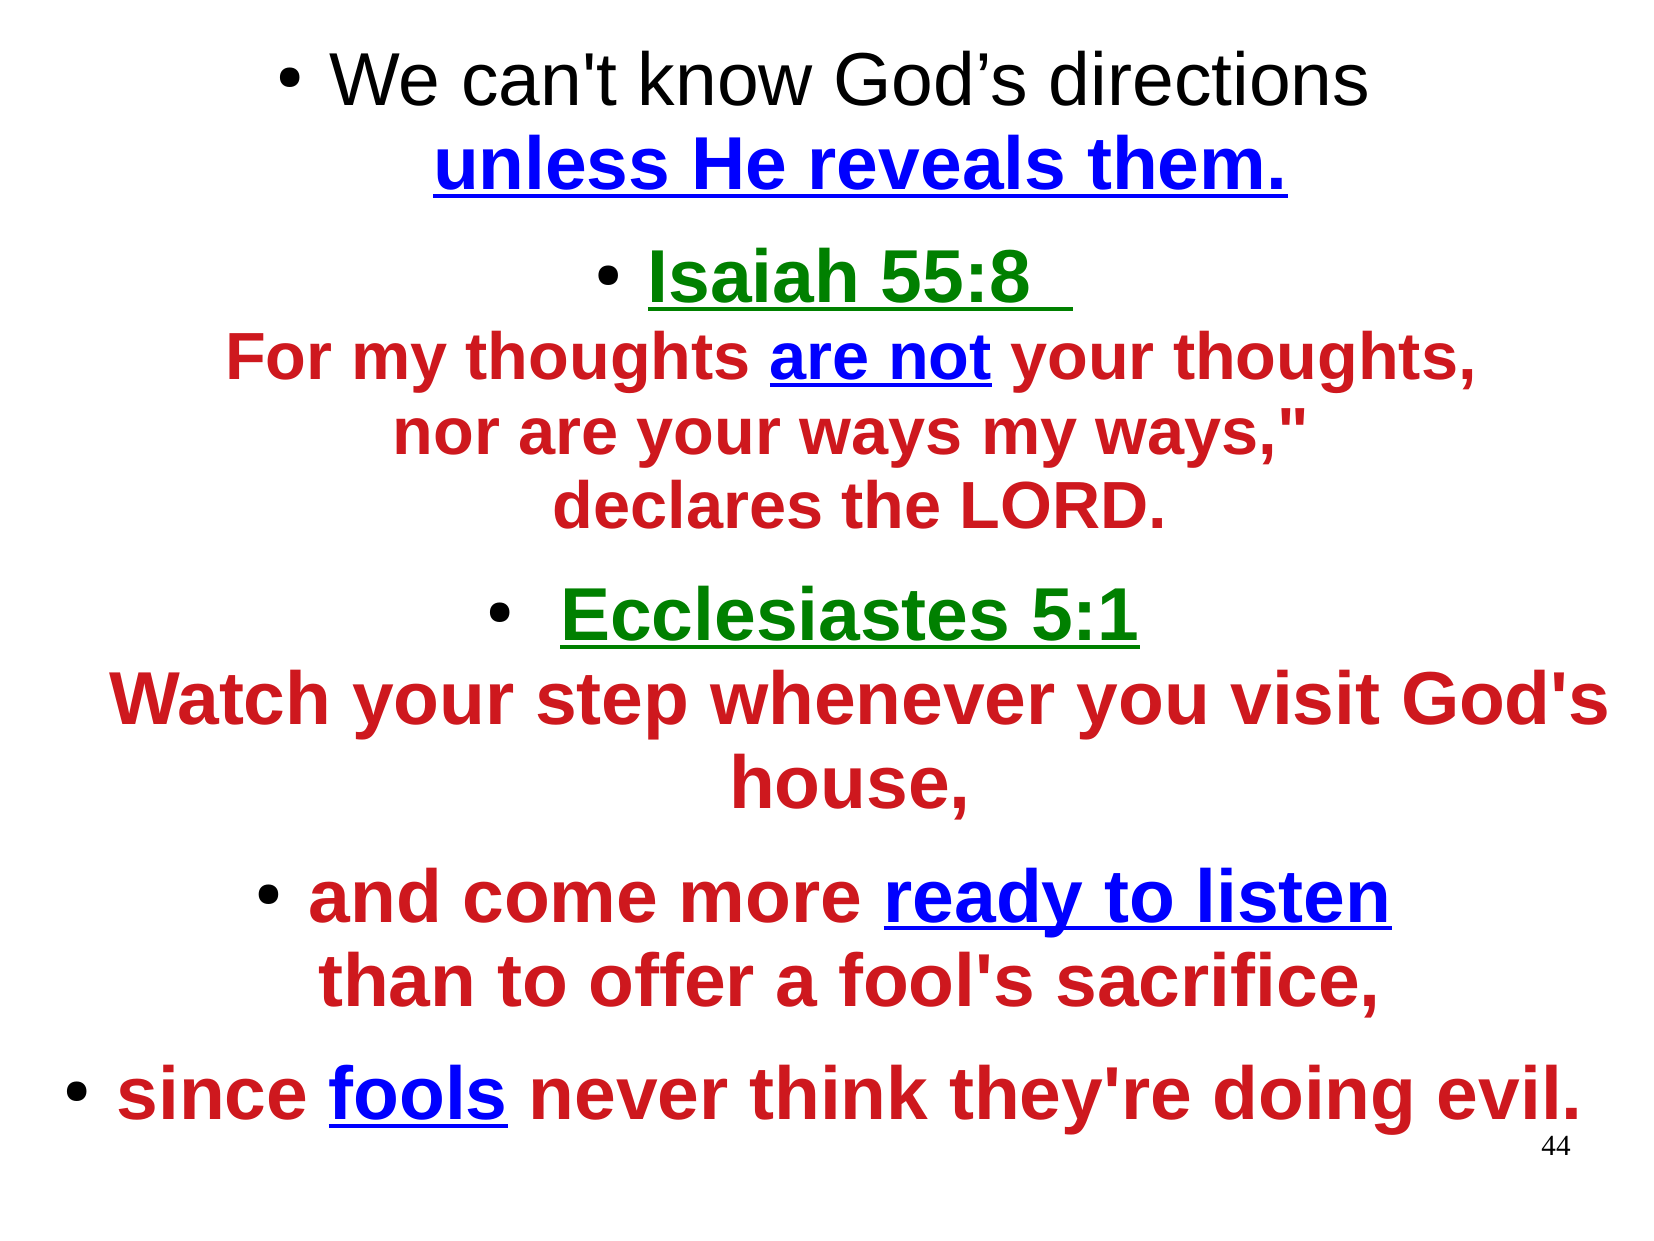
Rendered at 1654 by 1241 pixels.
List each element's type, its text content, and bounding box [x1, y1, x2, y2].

list We can't know God’s directions unless He reveals them. Isaiah 55:8 For my thoughts are not your thoughts, nor are your ways my ways," declares the LORD. Ecclesiastes 5:1 Watch your step whenever you visit God's house, and come more ready to listen than to offer a fool's sacrifice, since fools never think they're doing evil. [37, 37, 1613, 1238]
